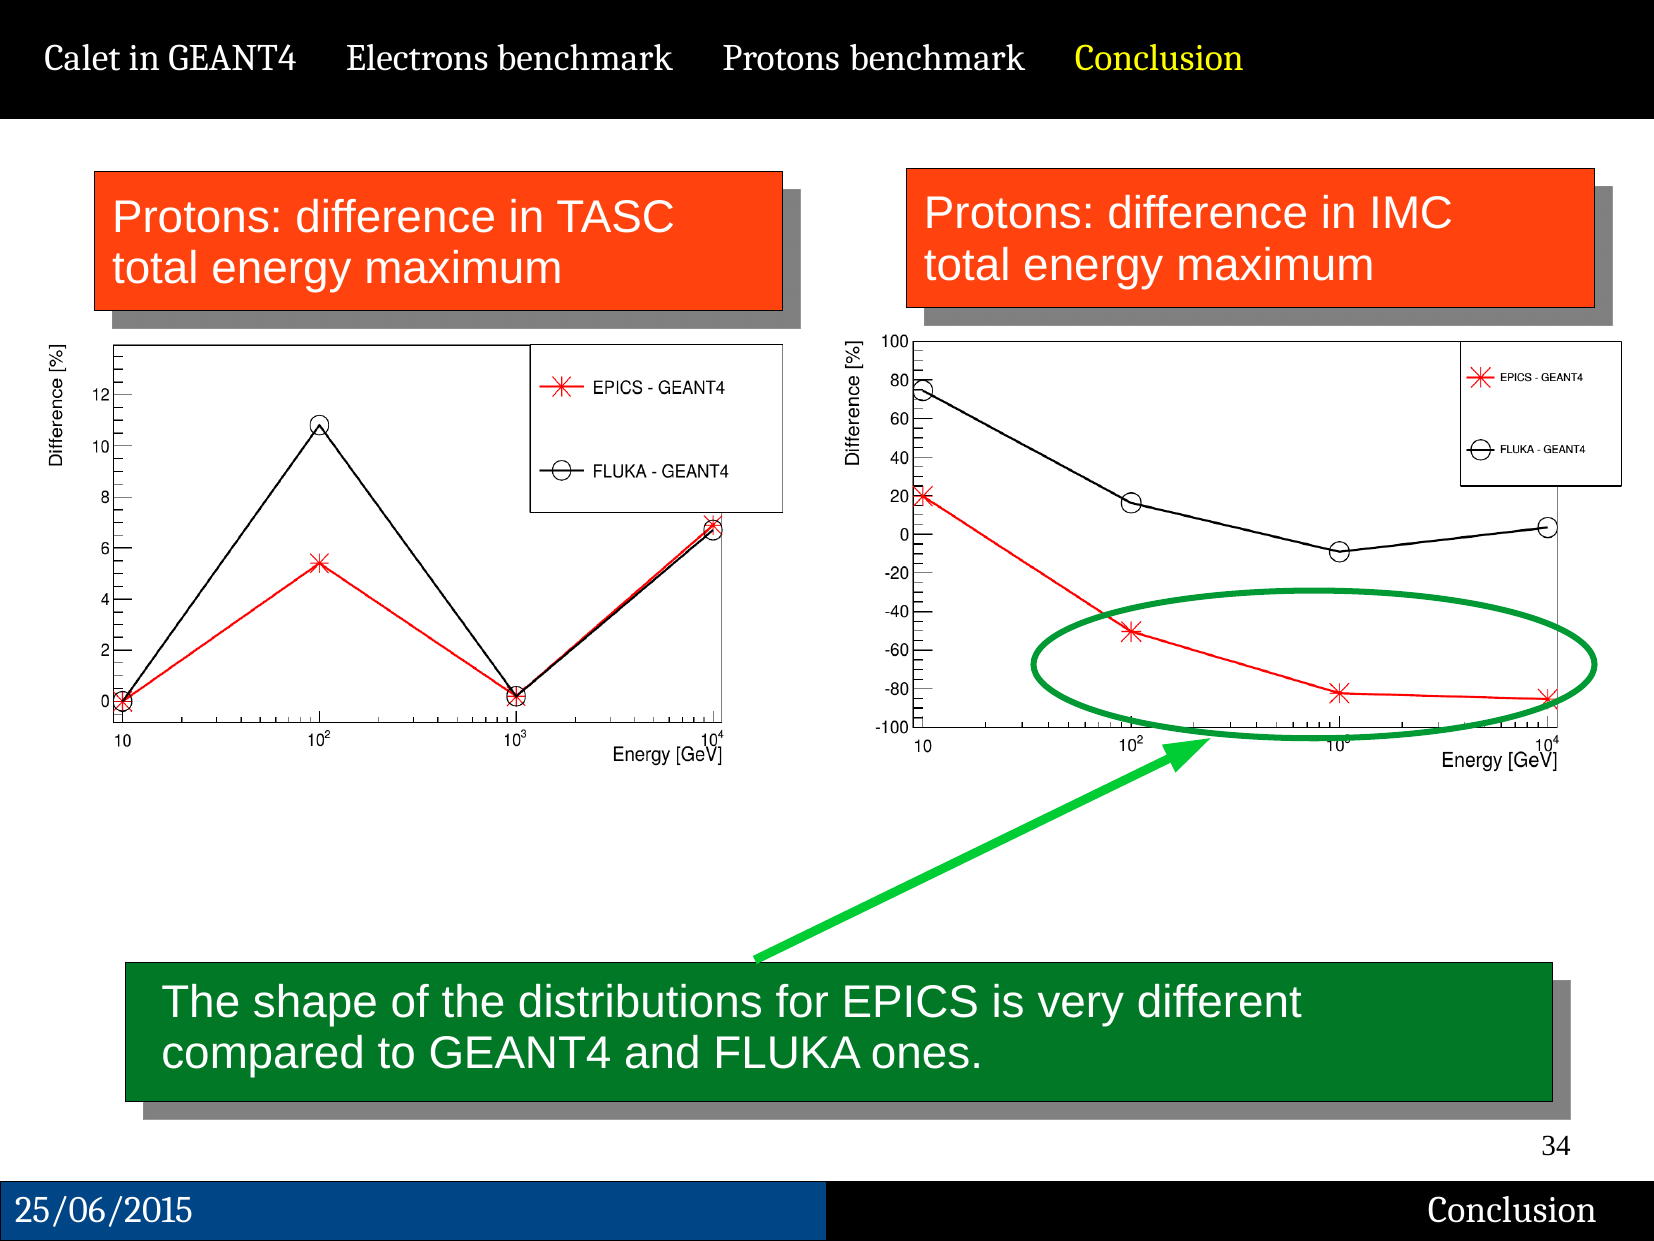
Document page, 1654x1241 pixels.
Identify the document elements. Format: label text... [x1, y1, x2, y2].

text_box [125, 962, 1553, 1102]
text_box 25/06/2015 [0, 1181, 246, 1240]
text_box [94, 171, 783, 311]
picture [834, 330, 1630, 774]
picture [41, 336, 789, 768]
text_box Calet in GEANT4 Electrons benchmark Protons benchmark Conclusion [29, 29, 1625, 89]
text_box [0, 0, 1654, 119]
text_box [1648, 1181, 1654, 1241]
text_box Conclusion [1413, 1181, 1648, 1241]
text_box Protons: difference in IMC total energy maximum [909, 180, 1557, 308]
text_box Protons: difference in TASC total energy maximum [97, 183, 745, 311]
text_box The shape of the distributions for EPICS is very different compared to GEANT4 and FLUKA ones. [146, 968, 1476, 1087]
text_box [906, 168, 1595, 308]
text_box [0, 1181, 1413, 1241]
